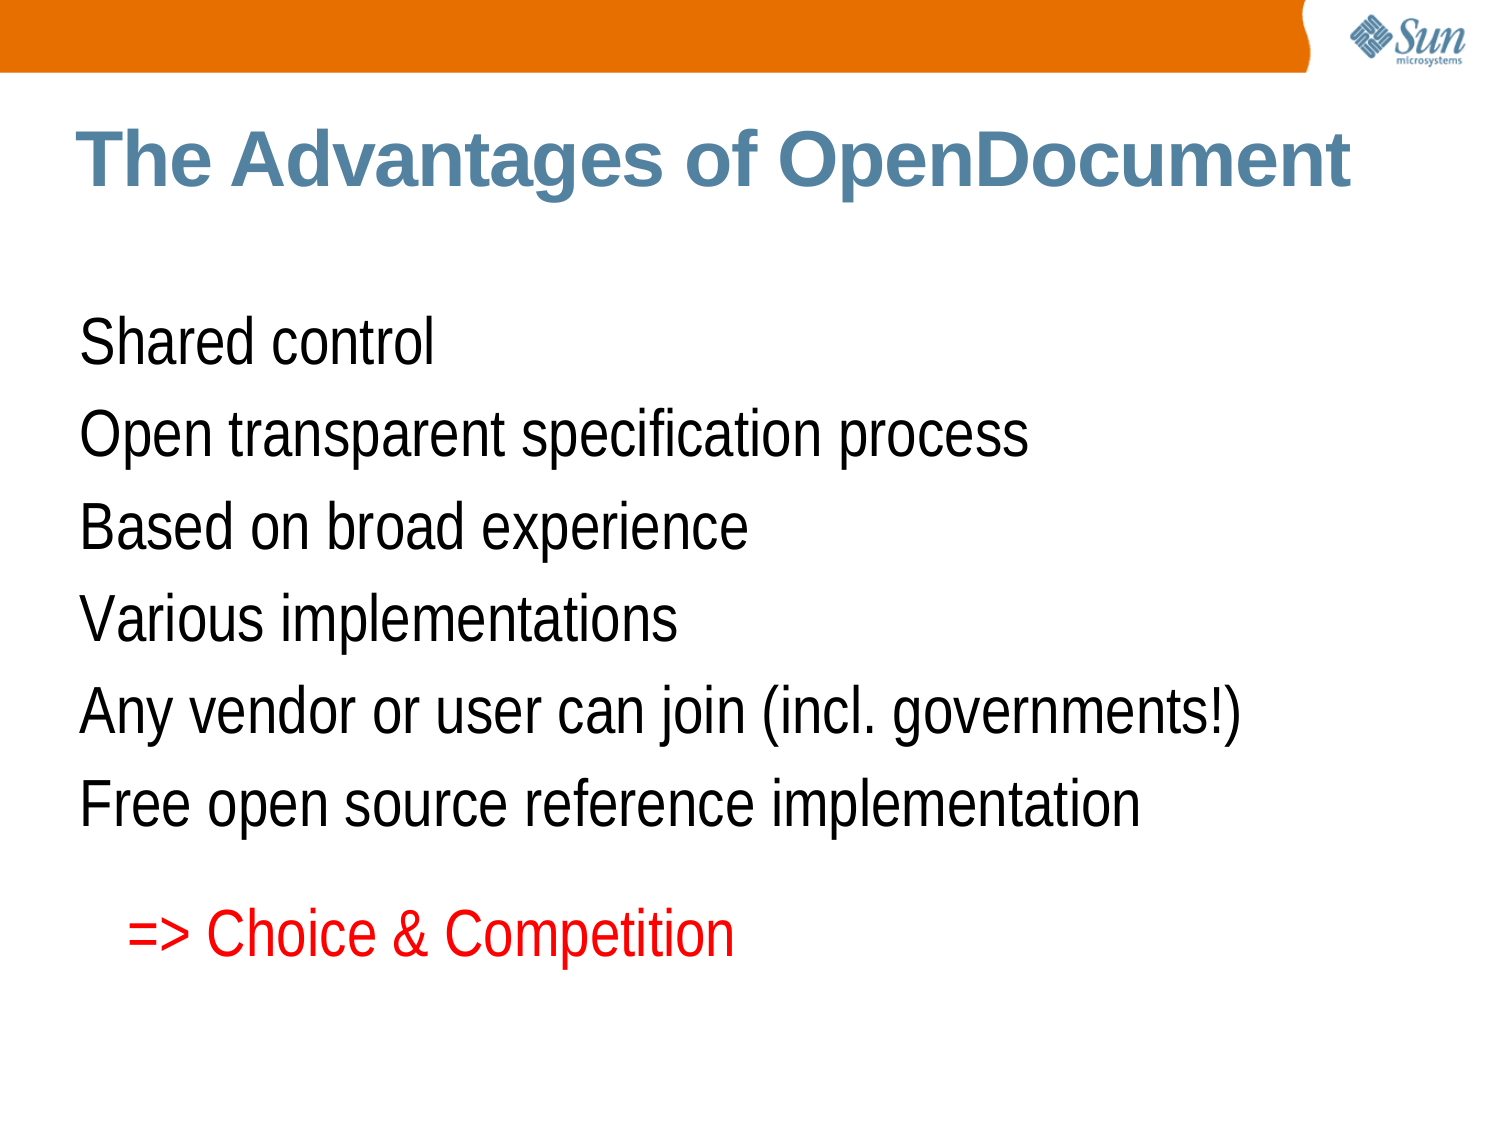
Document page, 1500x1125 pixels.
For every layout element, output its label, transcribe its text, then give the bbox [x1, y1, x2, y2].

list Shared control Open transparent specification process Based on broad experience Various implementations Any vendor or user can join (incl. governments!) Free open source reference implementation => Choice & Competition [60, 312, 1419, 972]
title The Advantages of OpenDocument [75, 122, 1438, 228]
picture [0, 0, 1500, 75]
